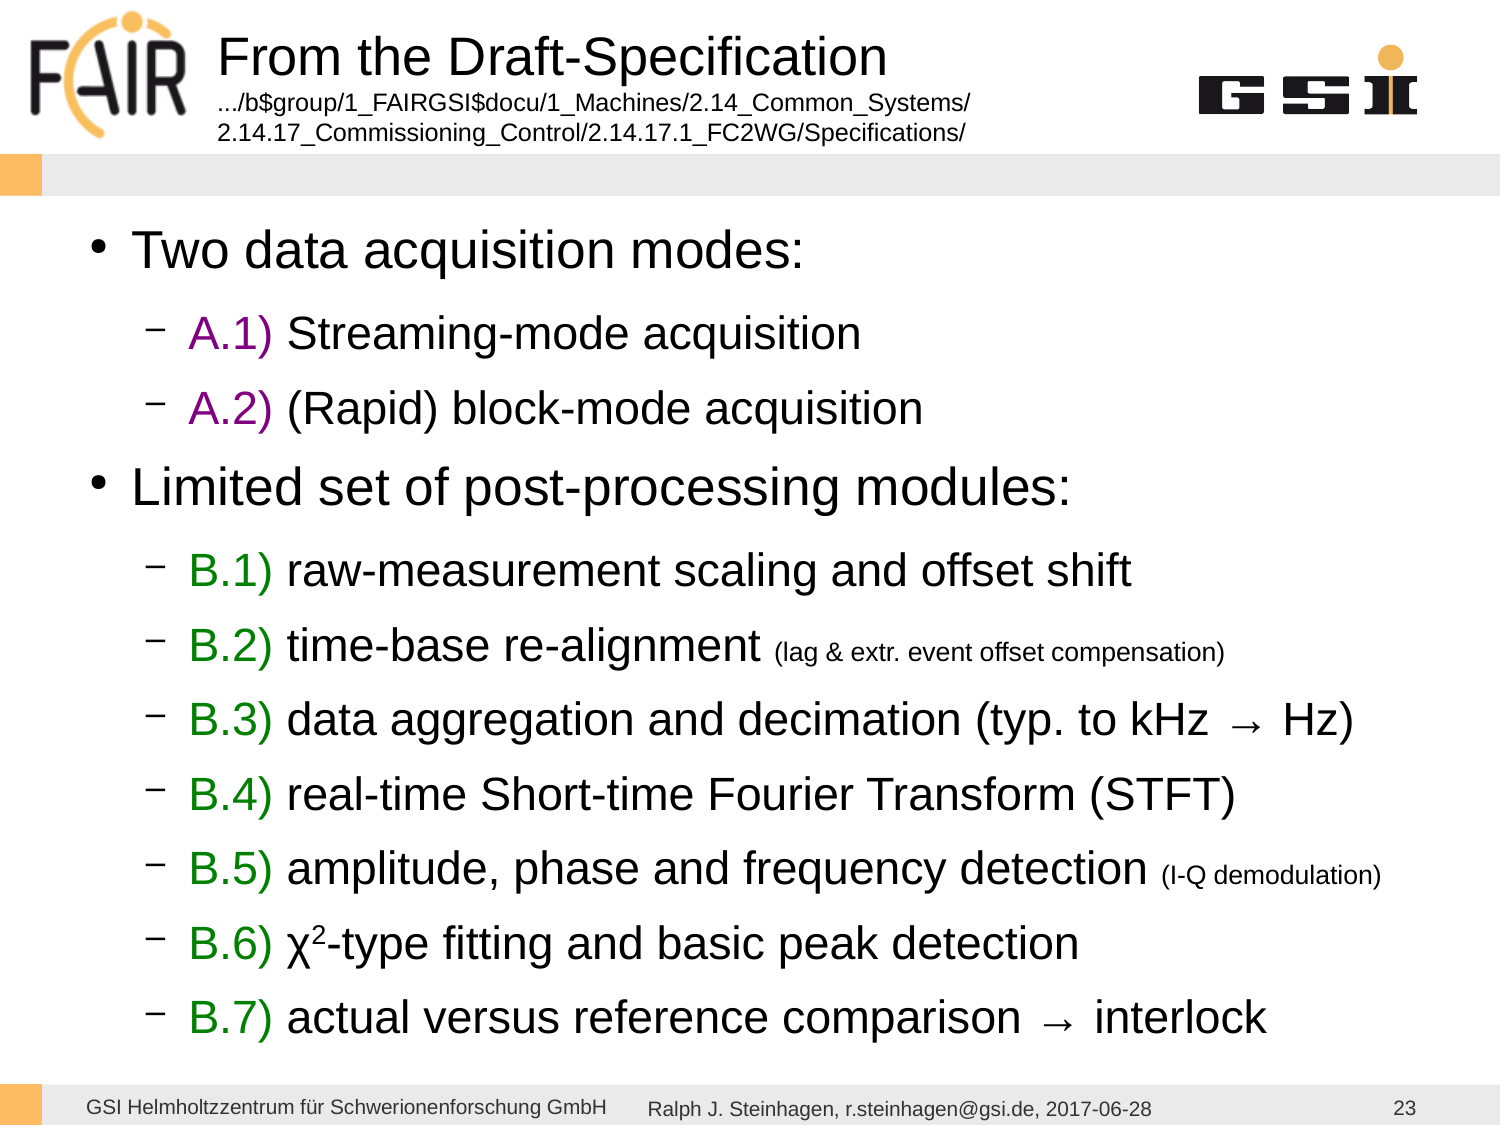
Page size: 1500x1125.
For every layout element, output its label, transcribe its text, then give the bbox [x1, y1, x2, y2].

picture [1197, 42, 1419, 117]
title From the Draft-Specification .../b$group/1_FAIRGSI$docu/1_Machines/2.14_Common_Systems/ 2.14.17_Commissioning_Control/2.14.17.1_FC2WG/Specifications/ [217, 20, 1180, 147]
list Two data acquisition modes: A.1) Streaming-mode acquisition A.2) (Rapid) block-mode acquisition Limited set of post-processing modules: B.1) raw-measurement scaling and offset shift B.2) time-base re-alignment (lag & extr. event offset compensation) B.3) data aggregation and decimation (typ. to kHz → Hz) B.4) real-time Short-time Fourier Transform (STFT) B.5) amplitude, phase and frequency detection (I-Q demodulation) B.6) χ2-type fitting and basic peak detection B.7) actual versus reference comparison → interlock [75, 215, 1425, 1055]
picture [30, 9, 187, 141]
